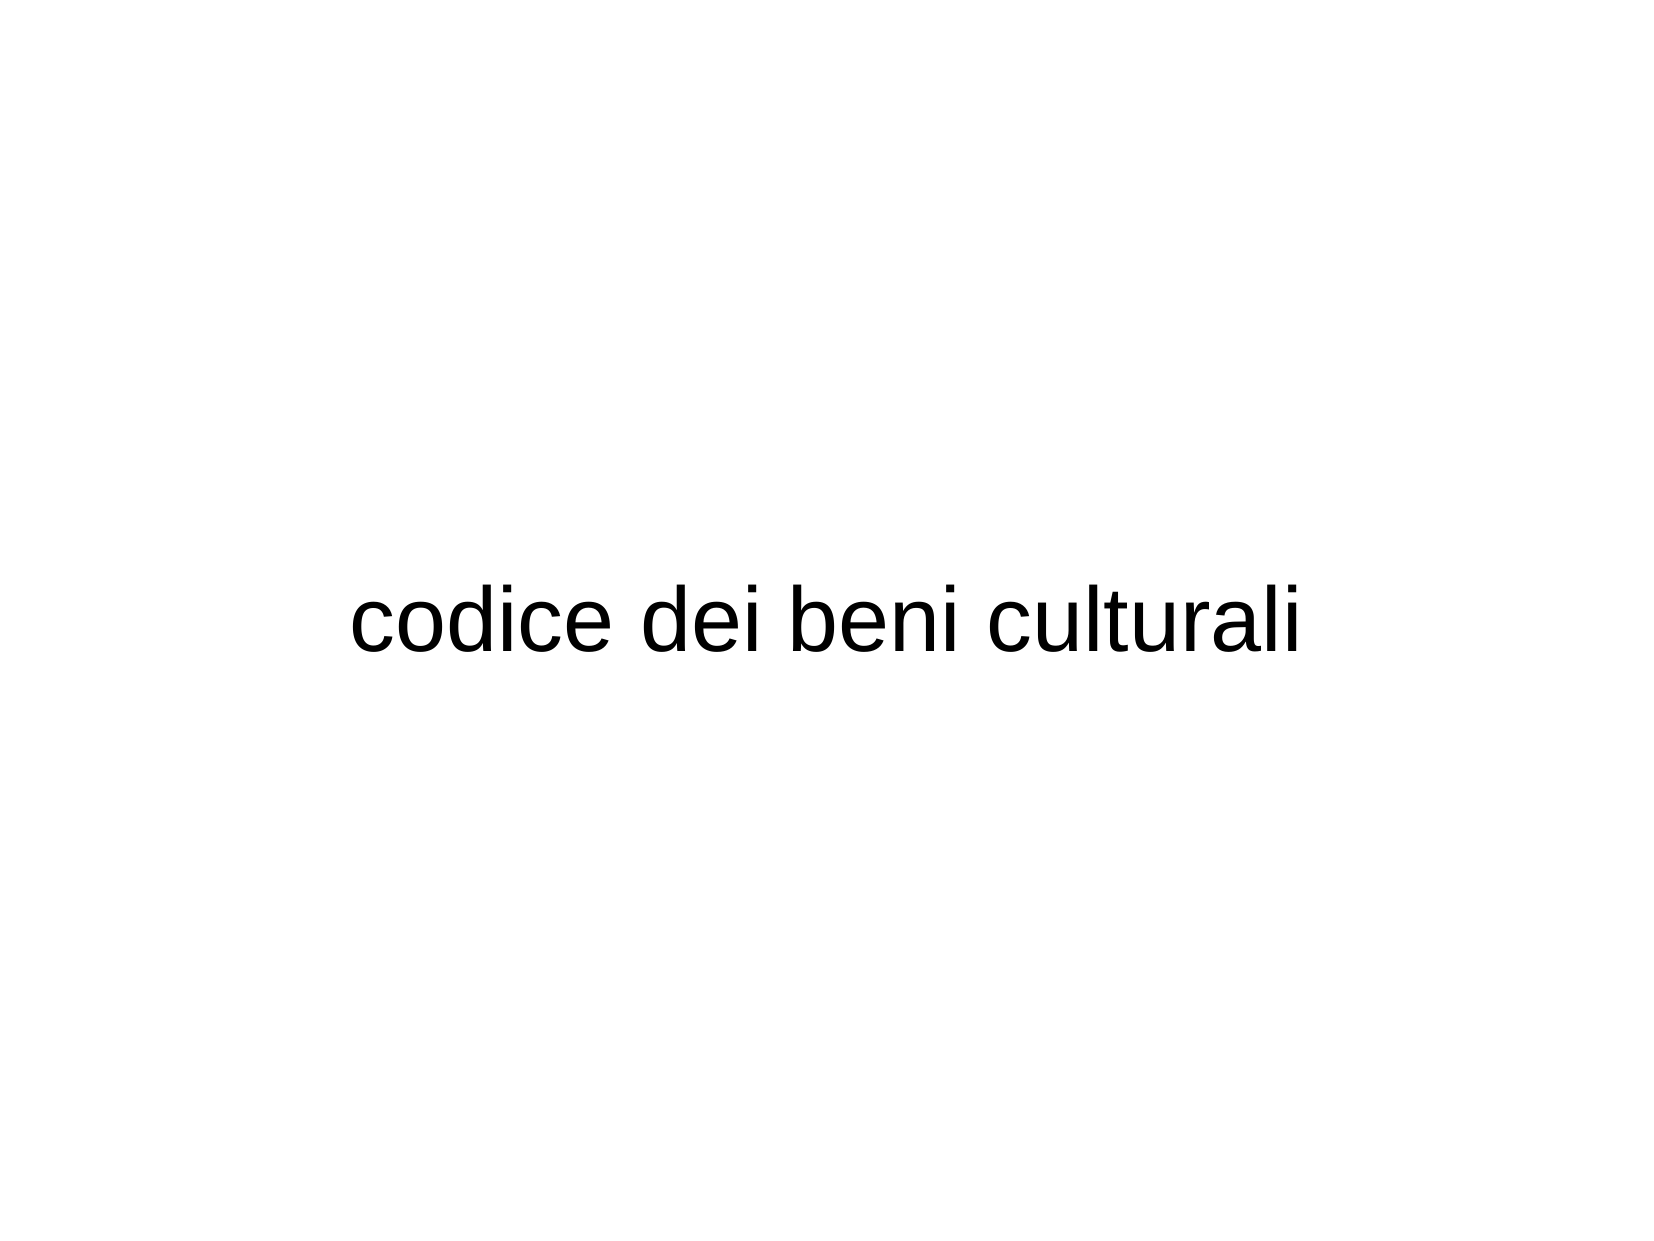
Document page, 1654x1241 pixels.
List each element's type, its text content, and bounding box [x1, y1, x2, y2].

title codice dei beni culturali [82, 516, 1571, 724]
